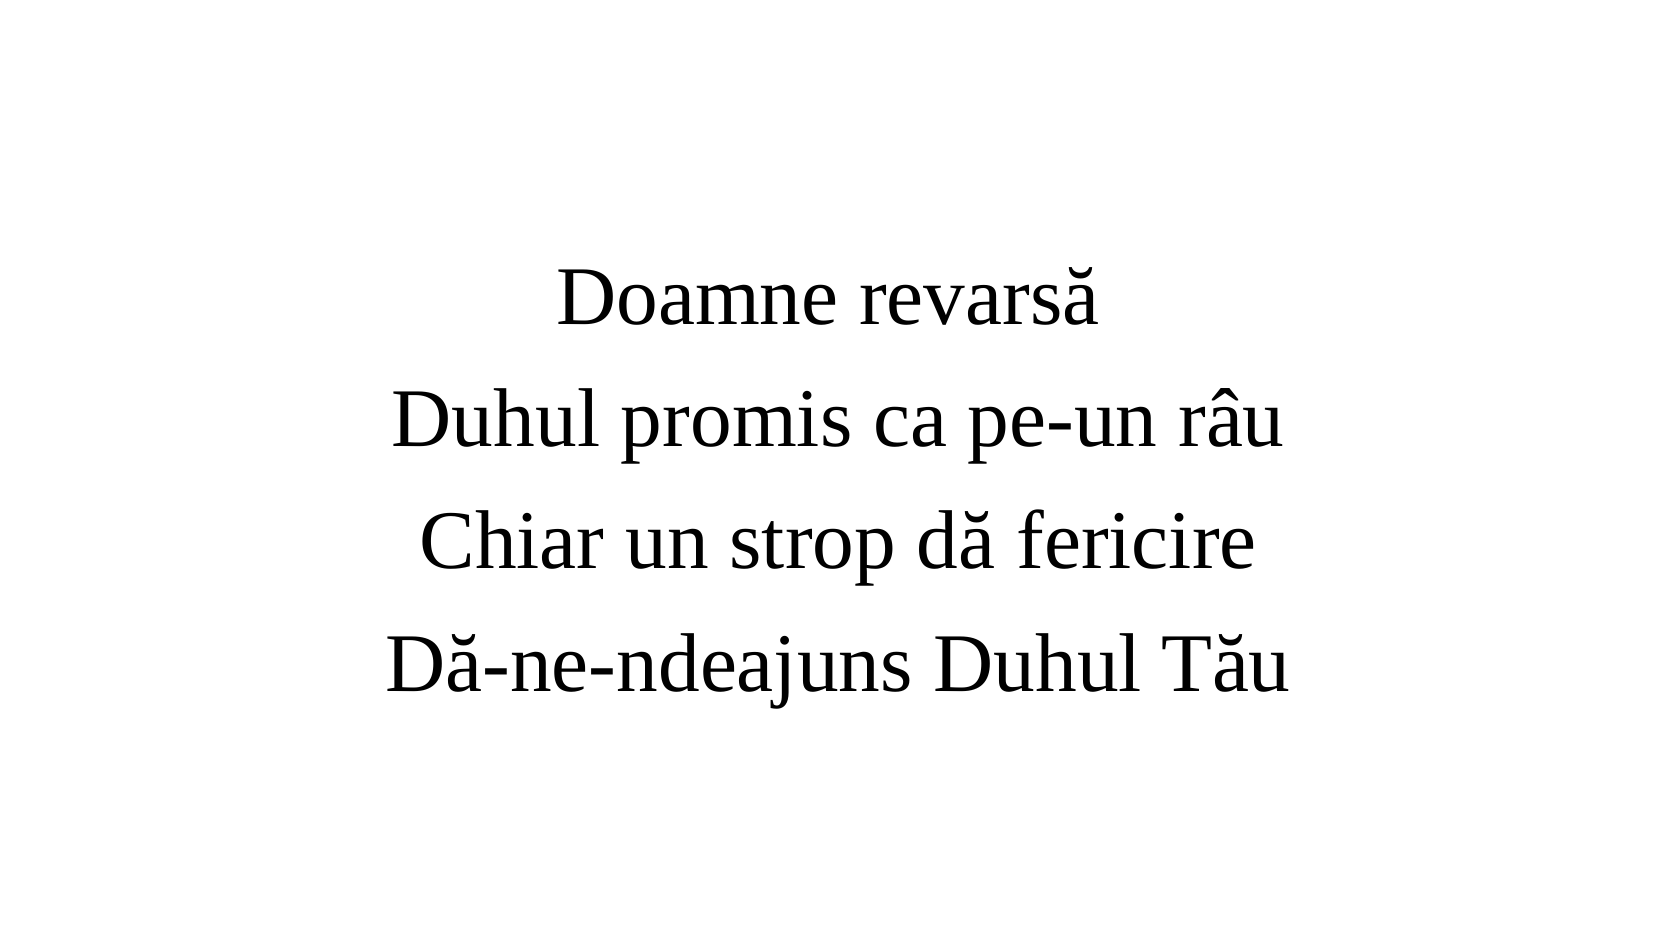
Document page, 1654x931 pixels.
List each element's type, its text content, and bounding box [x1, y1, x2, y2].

subtitle Doamne revarsă Duhul promis ca pe-un râu Chiar un strop dă fericire Dă-ne-ndeajuns Duhul Tău [177, 237, 1501, 712]
